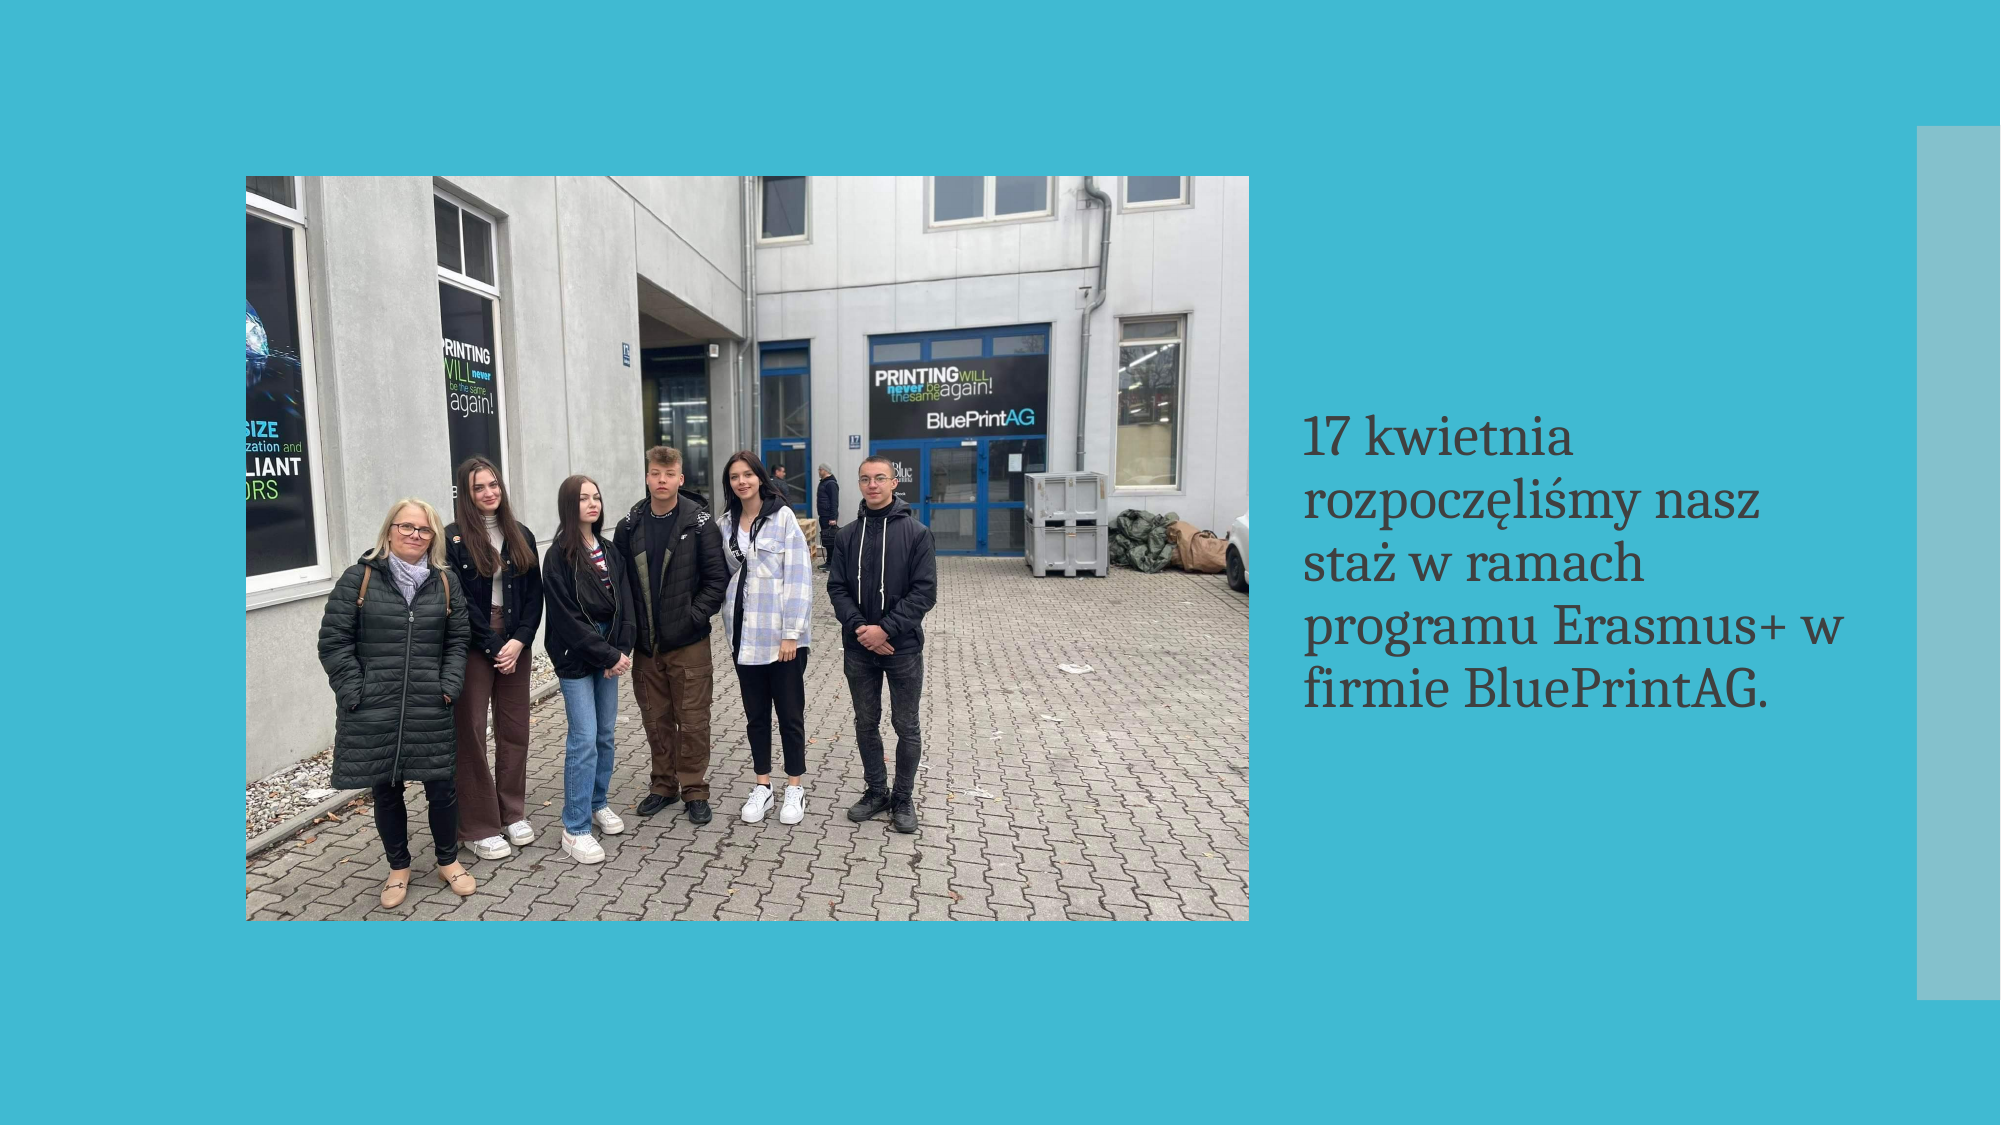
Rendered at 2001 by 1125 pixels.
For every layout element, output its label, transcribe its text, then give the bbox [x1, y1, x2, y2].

text_box [0, 0, 2000, 1125]
subtitle 17 kwietnia rozpoczęliśmy nasz staż w ramach programu Erasmus+ w firmie BluePrintAG. [1288, 177, 1865, 948]
picture [246, 176, 1249, 921]
